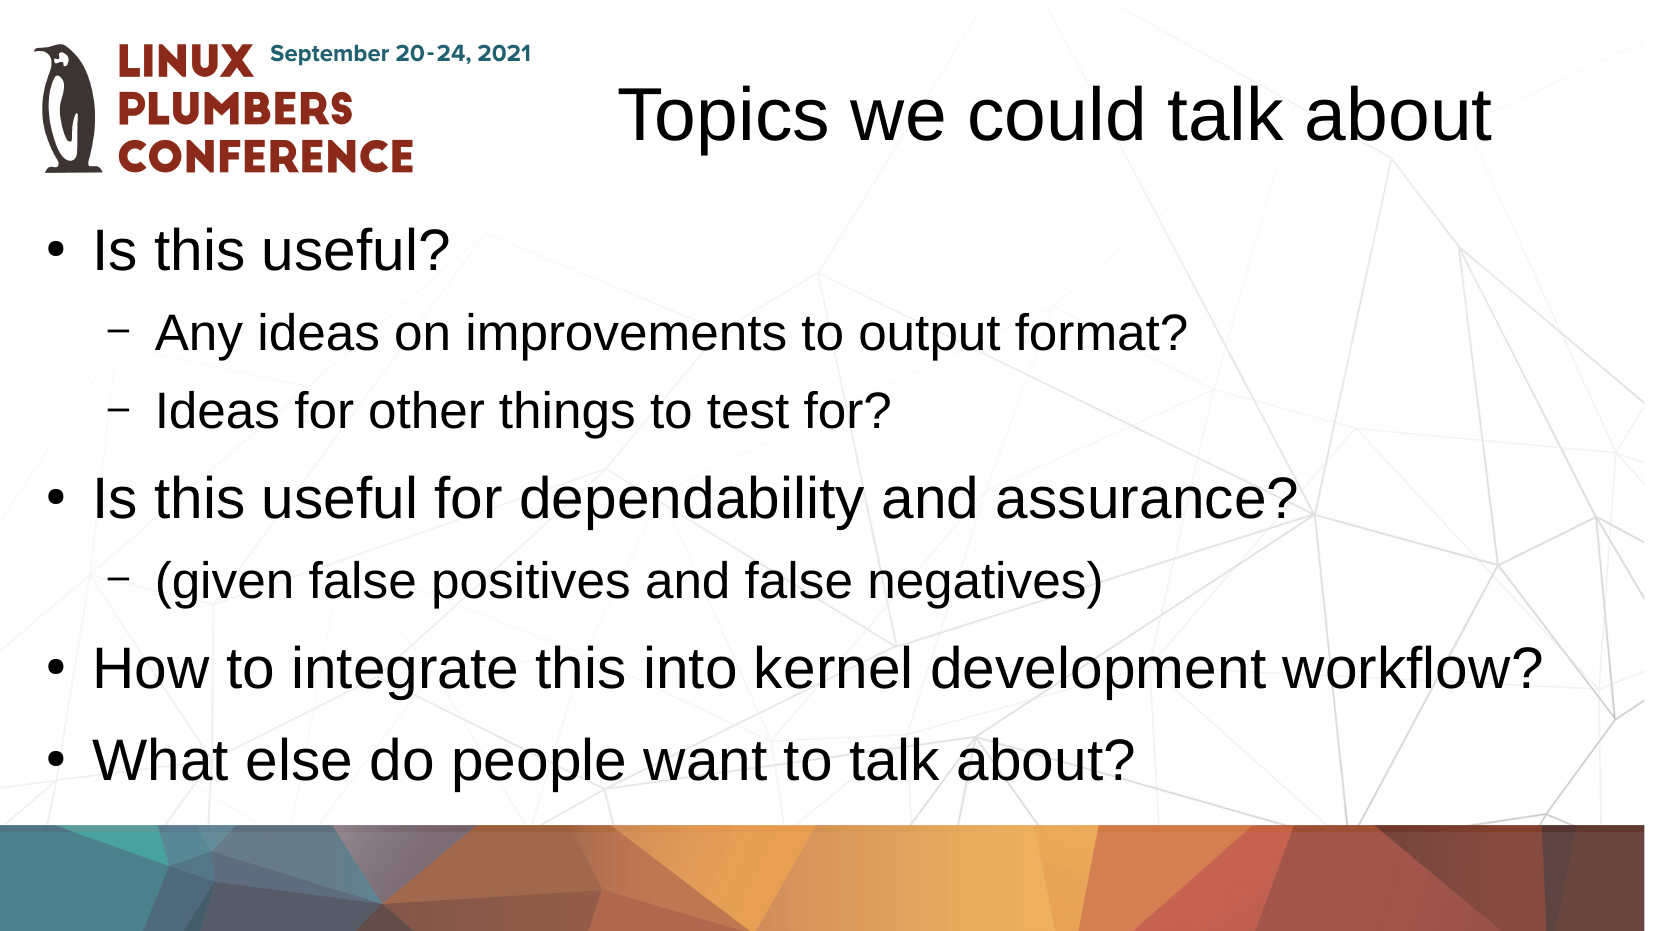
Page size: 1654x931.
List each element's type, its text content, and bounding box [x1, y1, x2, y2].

title Topics we could talk about [540, 37, 1571, 193]
list Is this useful? Any ideas on improvements to output format? Ideas for other things to test for? Is this useful for dependability and assurance? (given false positives and false negatives) How to integrate this into kernel development workflow? What else do people want to talk about? [30, 217, 1645, 796]
picture [0, 1, 1645, 931]
